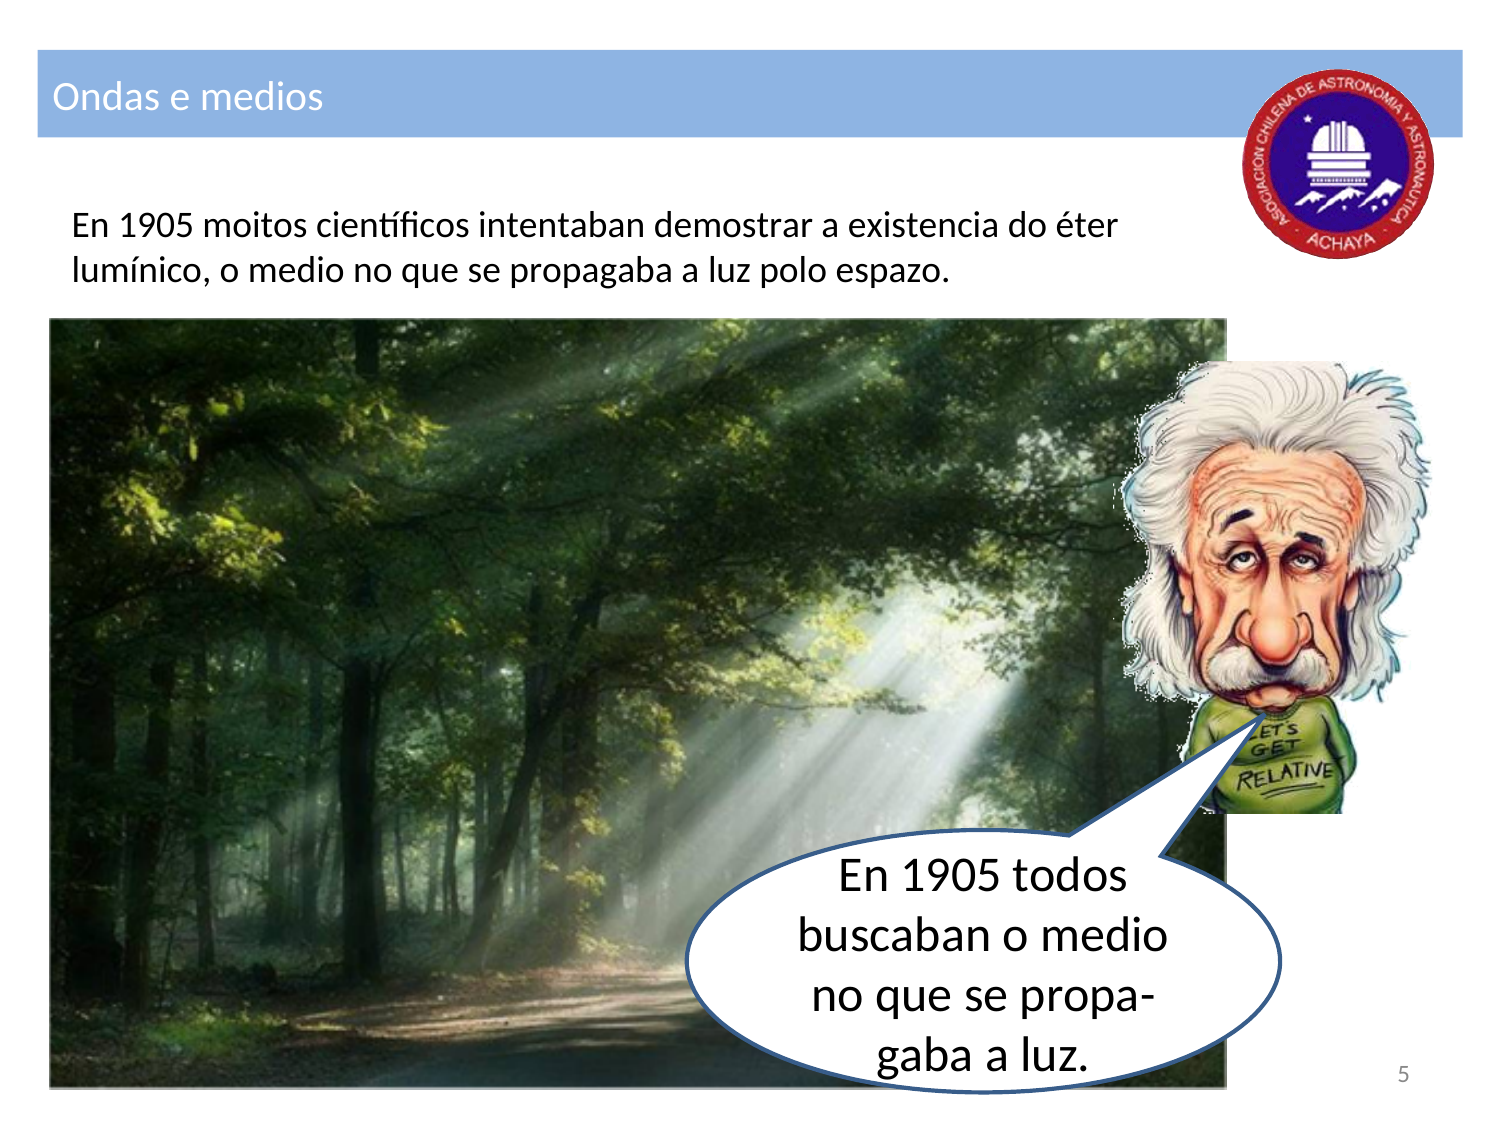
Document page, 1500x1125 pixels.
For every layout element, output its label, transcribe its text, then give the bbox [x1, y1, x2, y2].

picture [1219, 1037, 1227, 1042]
text_box Ondas e medios [37, 49, 1463, 138]
text_box En 1905 moitos científicos intentaban demostrar a existencia do éter lumínico, o medio no que se propagaba a luz polo espazo. [56, 192, 1236, 298]
picture [49, 318, 1454, 1090]
text_box En 1905 todos buscaban o medio no que se propa-gaba a luz. [686, 714, 1281, 1093]
text_box <número> [1074, 1042, 1426, 1103]
picture [1240, 67, 1436, 260]
